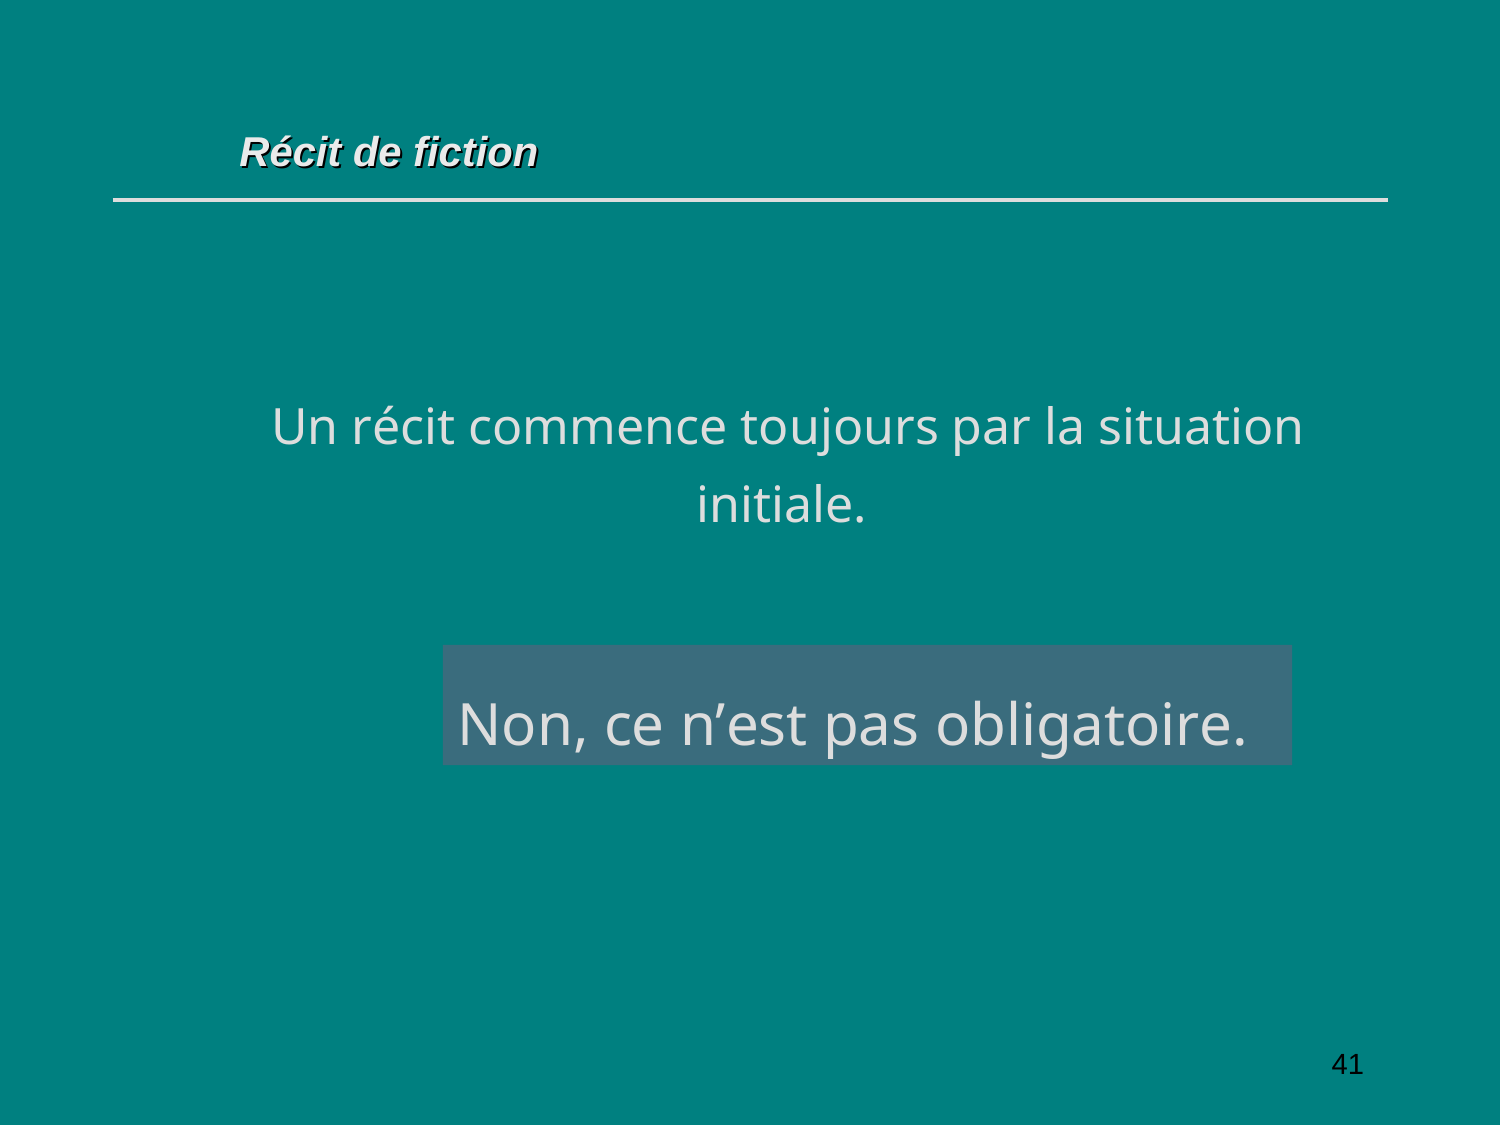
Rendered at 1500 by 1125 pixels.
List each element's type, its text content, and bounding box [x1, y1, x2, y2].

text_box Non, ce n’est pas obligatoire. [442, 644, 1293, 766]
text_box Un récit commence toujours par la situation initiale. Oui / Non ? [182, 368, 1395, 723]
text_box Récit de fiction [224, 116, 554, 183]
